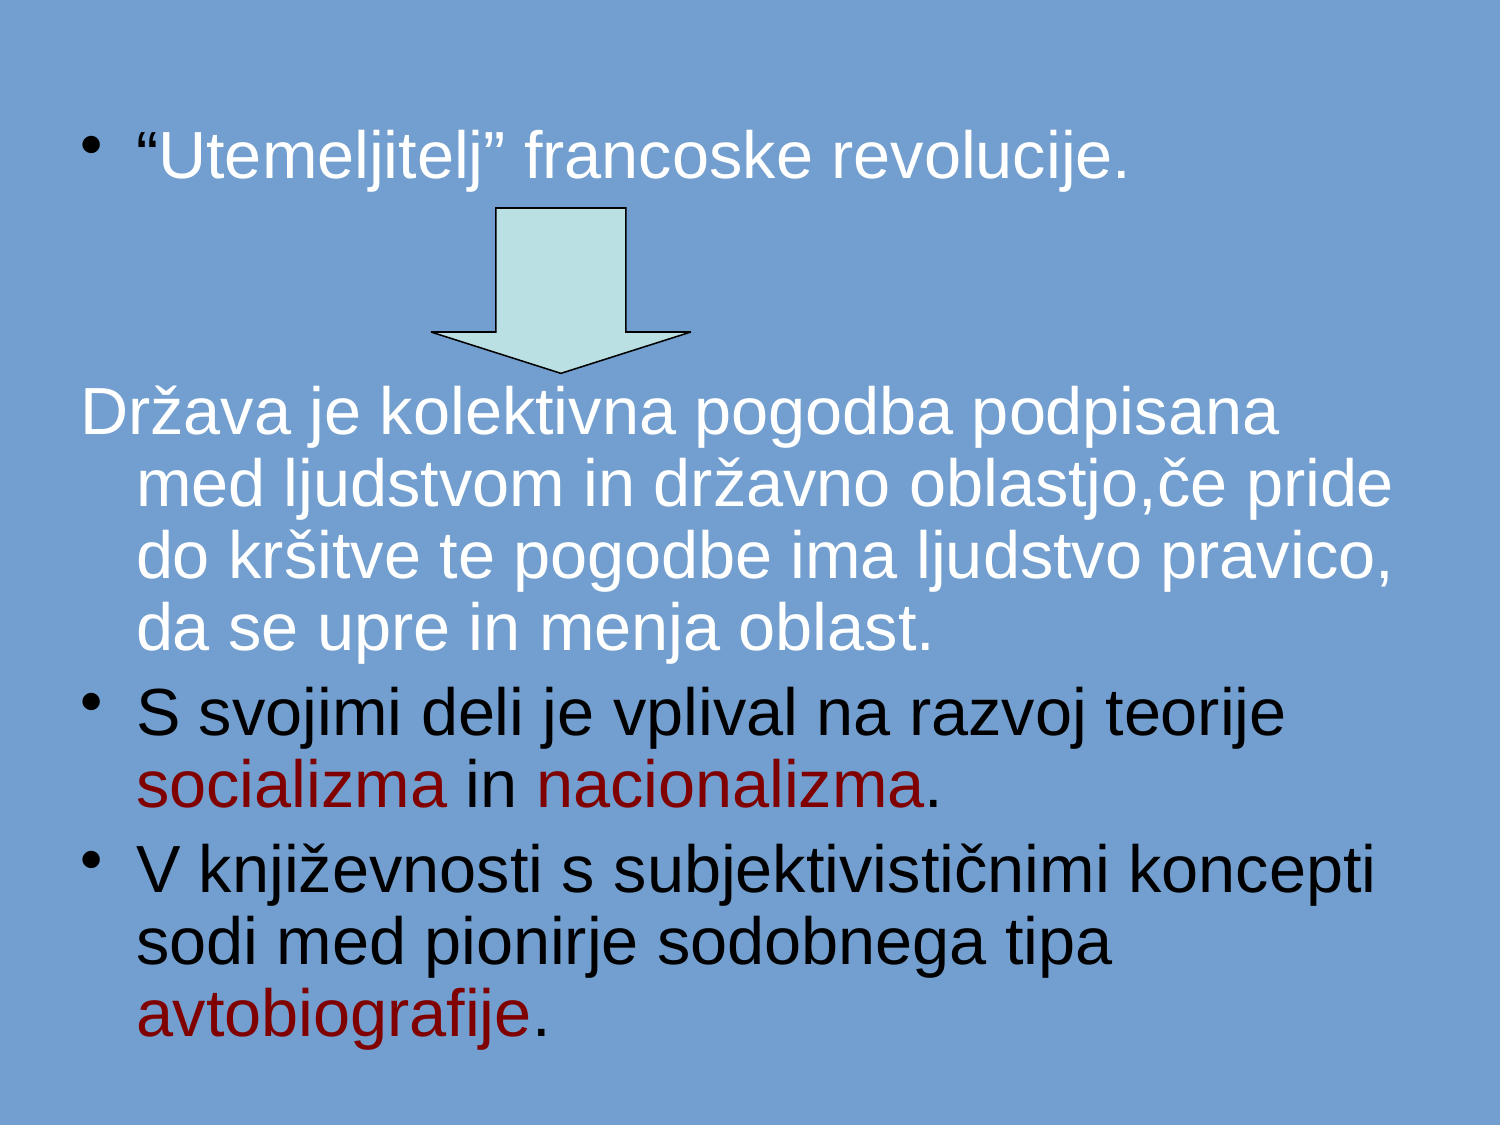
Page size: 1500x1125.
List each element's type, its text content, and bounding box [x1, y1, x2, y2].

list “Utemeljitelj” francoske revolucije. Država je kolektivna pogodba podpisana med ljudstvom in državno oblastjo,če pride do kršitve te pogodbe ima ljudstvo pravico, da se upre in menja oblast. S svojimi deli je vplival na razvoj teorije socializma in nacionalizma. V književnosti s subjektivističnimi koncepti sodi med pionirje sodobnega tipa avtobiografije. [64, 113, 1425, 1076]
text_box [430, 207, 691, 374]
